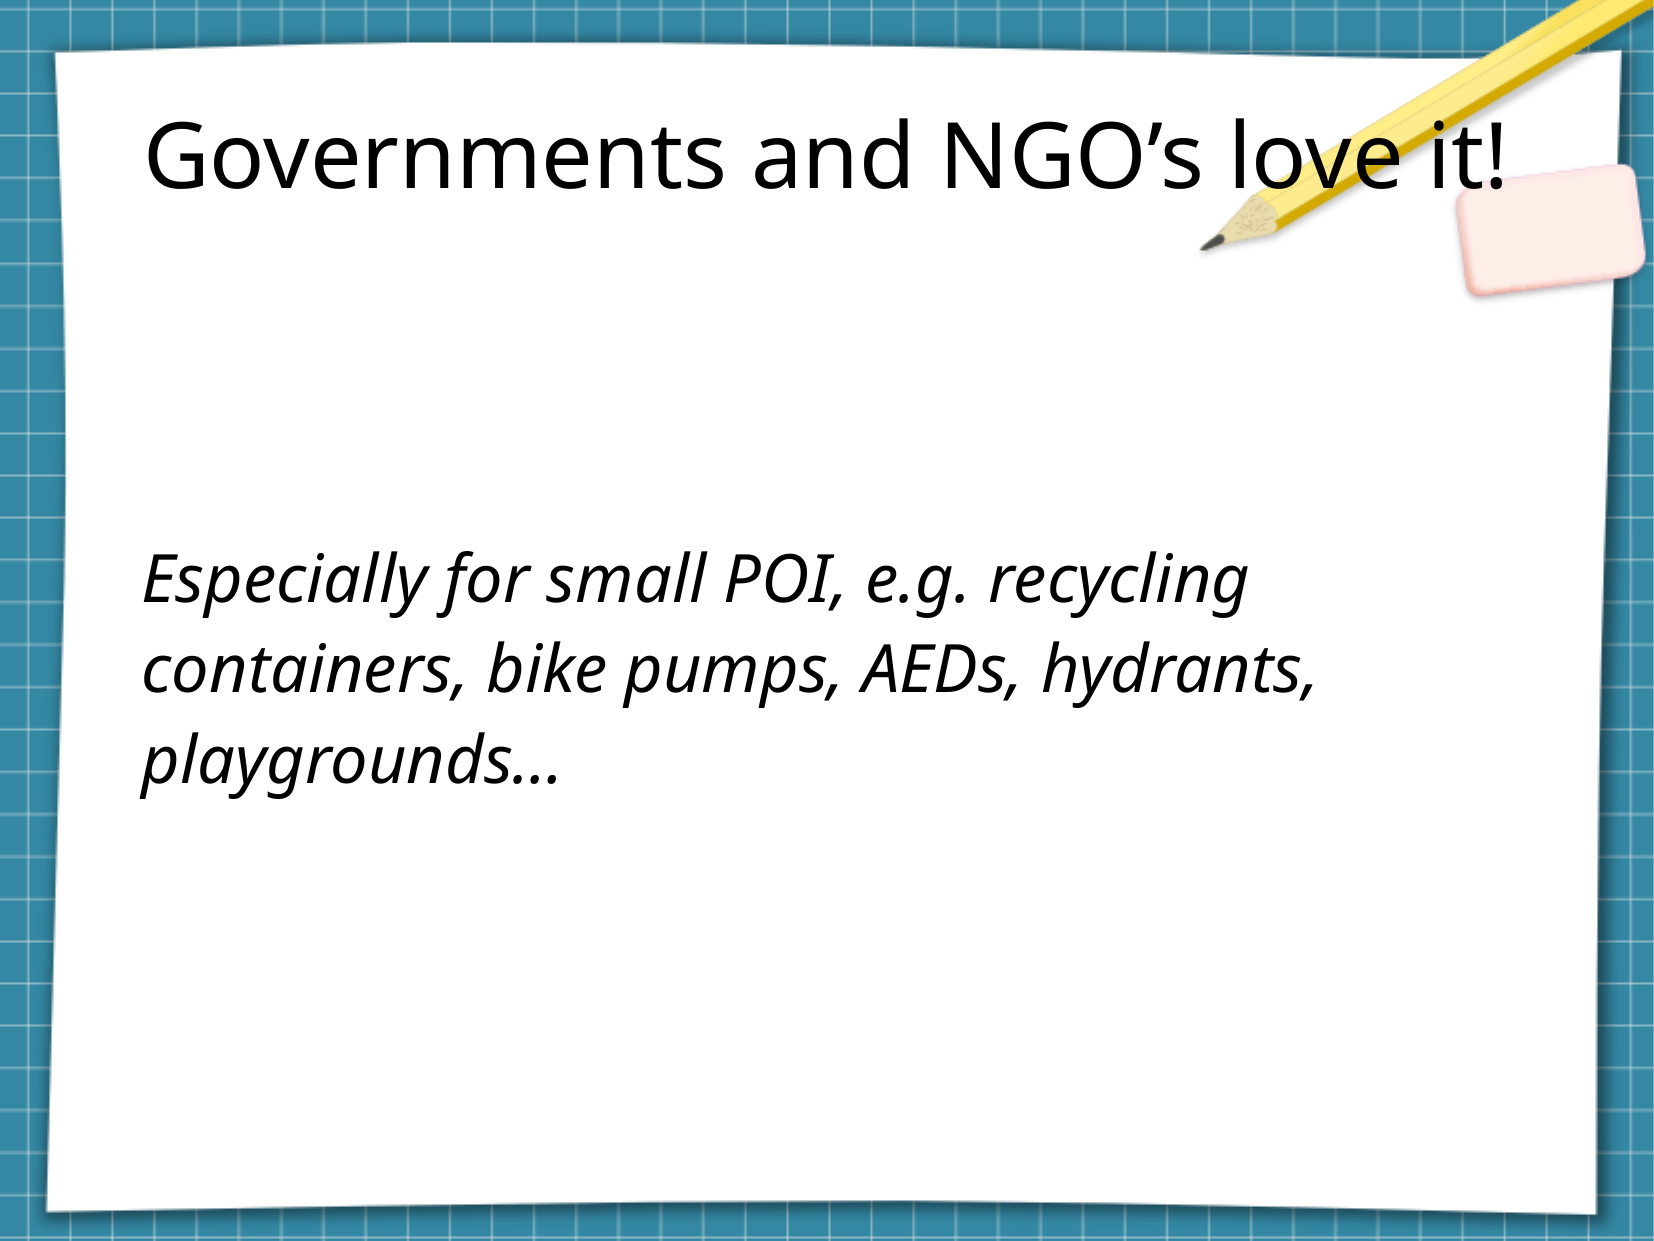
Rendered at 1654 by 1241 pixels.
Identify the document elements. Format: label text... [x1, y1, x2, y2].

list Especially for small POI, e.g. recycling containers, bike pumps, AEDs, hydrants, playgrounds… [82, 290, 1571, 1010]
title Governments and NGO’s love it! [82, 49, 1571, 257]
picture [0, 0, 1654, 1241]
